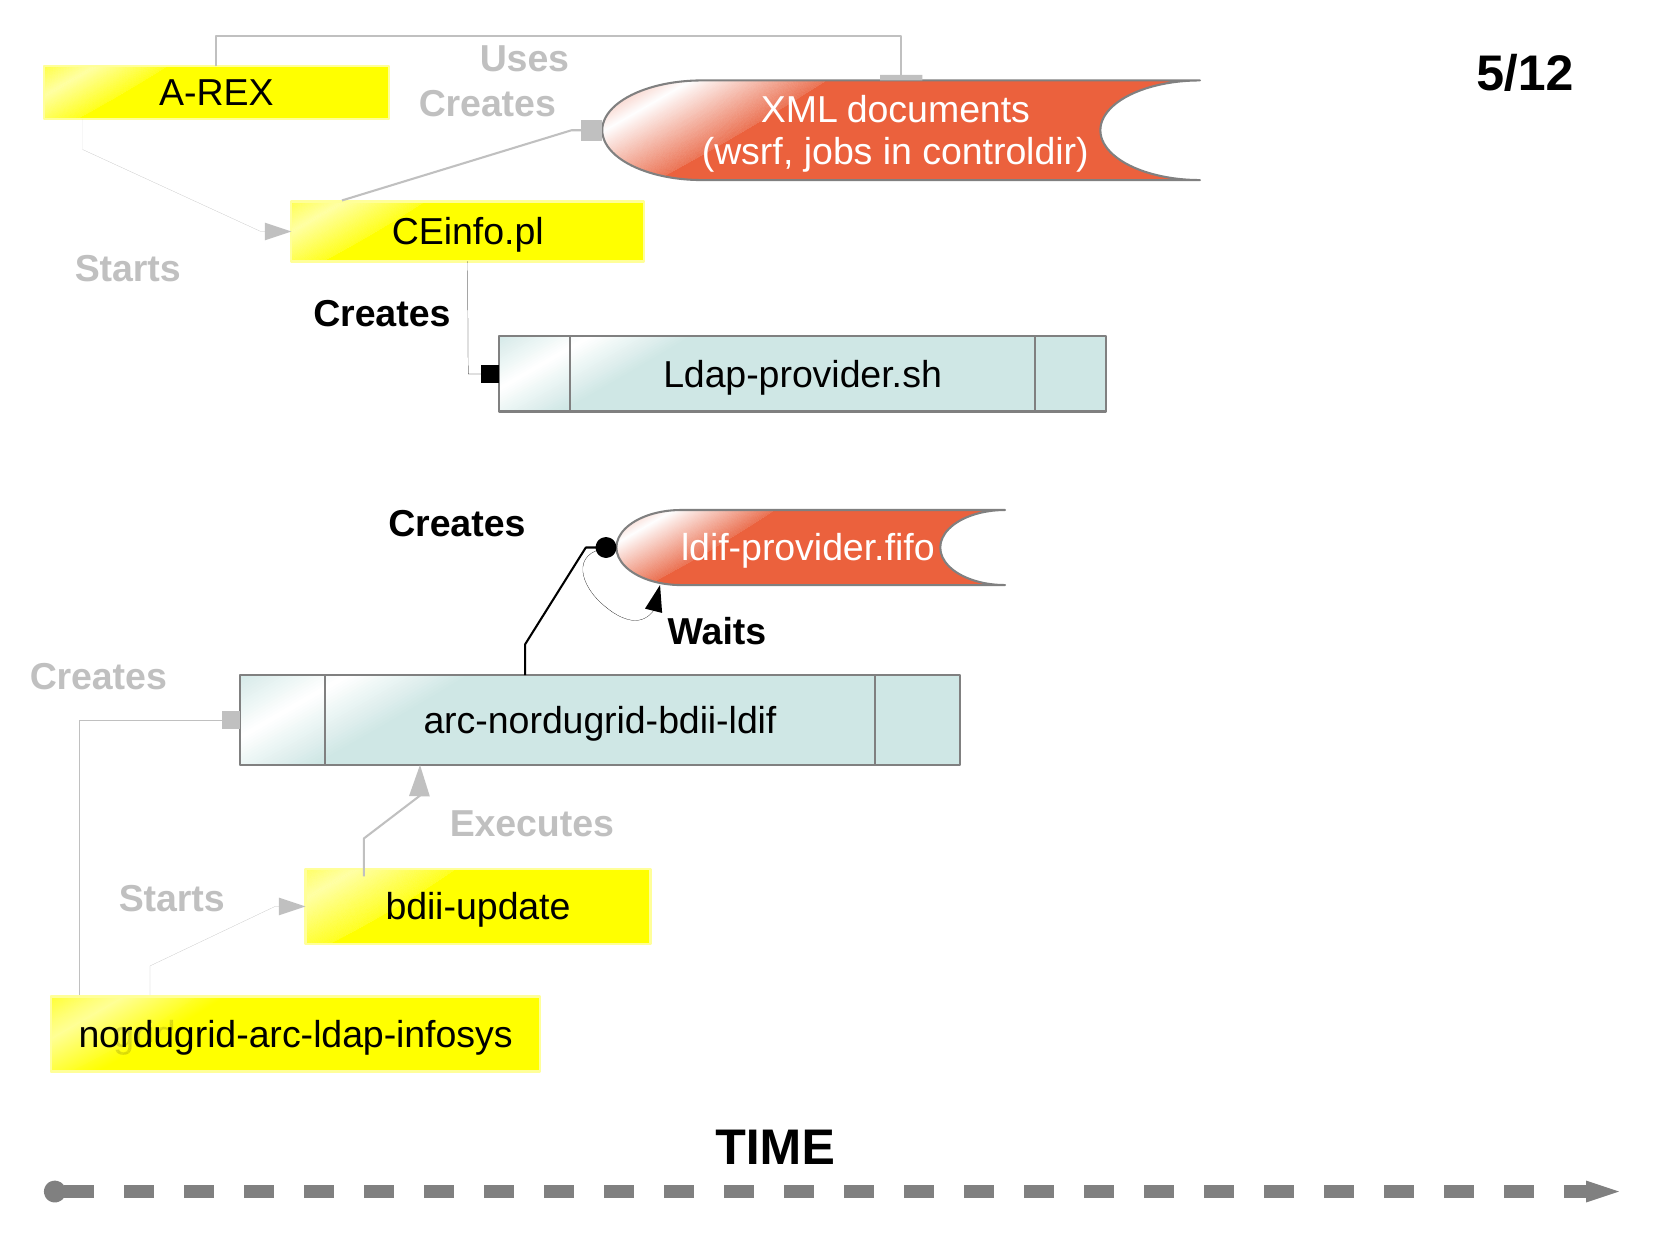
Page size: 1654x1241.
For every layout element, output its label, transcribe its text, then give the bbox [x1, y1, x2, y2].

text_box Creates [225, 285, 466, 342]
text_box nordugrid-arc-ldap-infosys [51, 996, 540, 1072]
text_box Creates [300, 495, 541, 552]
text_box Waits [630, 603, 781, 661]
text_box arc-nordugrid-bdii-ldif [240, 675, 960, 766]
text_box ldif-provider.fifo [616, 510, 1006, 586]
text_box Ldap-provider.sh [499, 336, 1106, 412]
text_box Executes [435, 795, 676, 852]
text_box bdii-update [305, 868, 651, 944]
text_box XML documents (wsrf, jobs in controldir) [602, 80, 1201, 181]
text_box CEinfo.pl [291, 201, 644, 262]
text_box A-REX [43, 66, 389, 119]
text_box Uses [465, 30, 691, 87]
text_box Creates [403, 74, 629, 132]
text_box Starts [60, 240, 316, 297]
text_box Starts [104, 870, 270, 927]
text_box Creates [15, 648, 241, 706]
